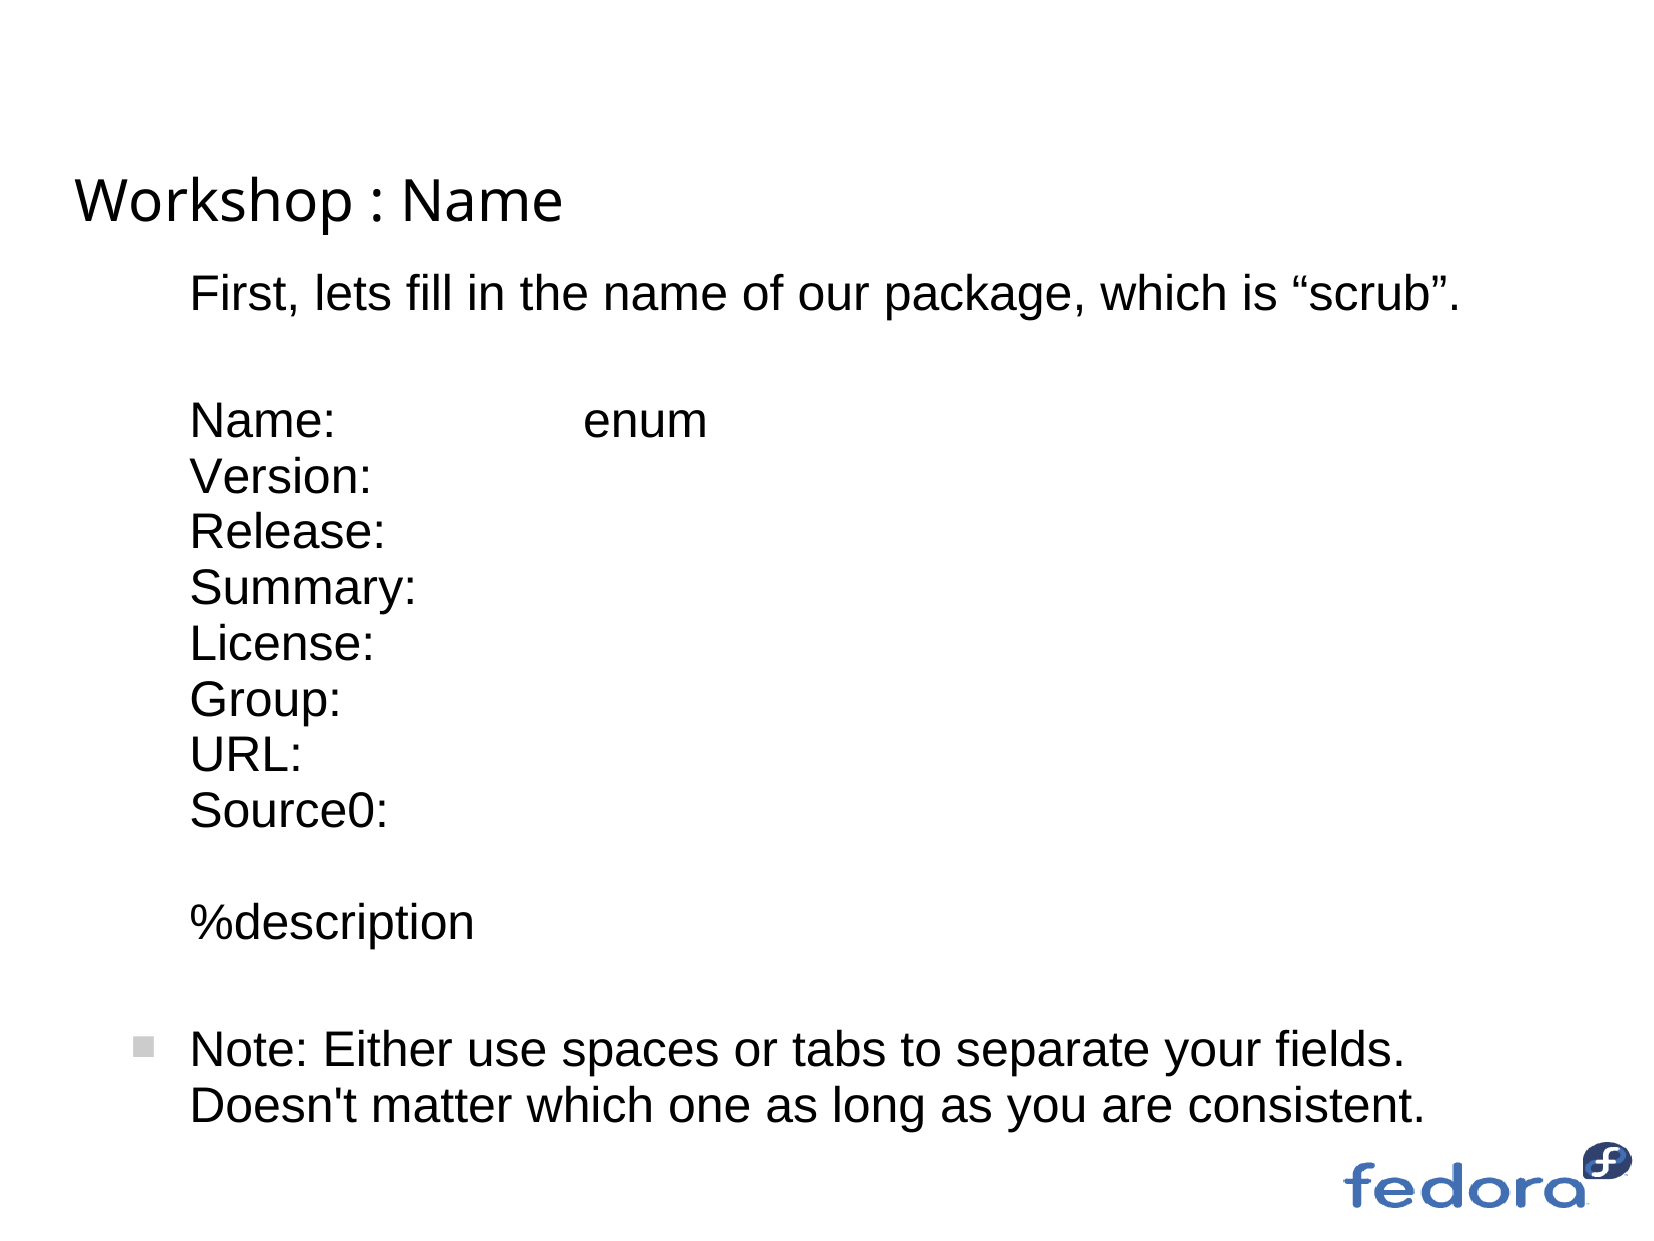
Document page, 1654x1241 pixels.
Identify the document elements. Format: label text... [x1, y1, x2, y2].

list First, lets fill in the name of our package, which is “scrub”. Name: enum Version: Release: Summary: License: Group: URL: Source0: %description Note: Either use spaces or tabs to separate your fields. Doesn't matter which one as long as you are consistent. [77, 264, 1500, 1174]
picture [1332, 1124, 1651, 1227]
title Workshop : Name [74, 140, 1506, 259]
